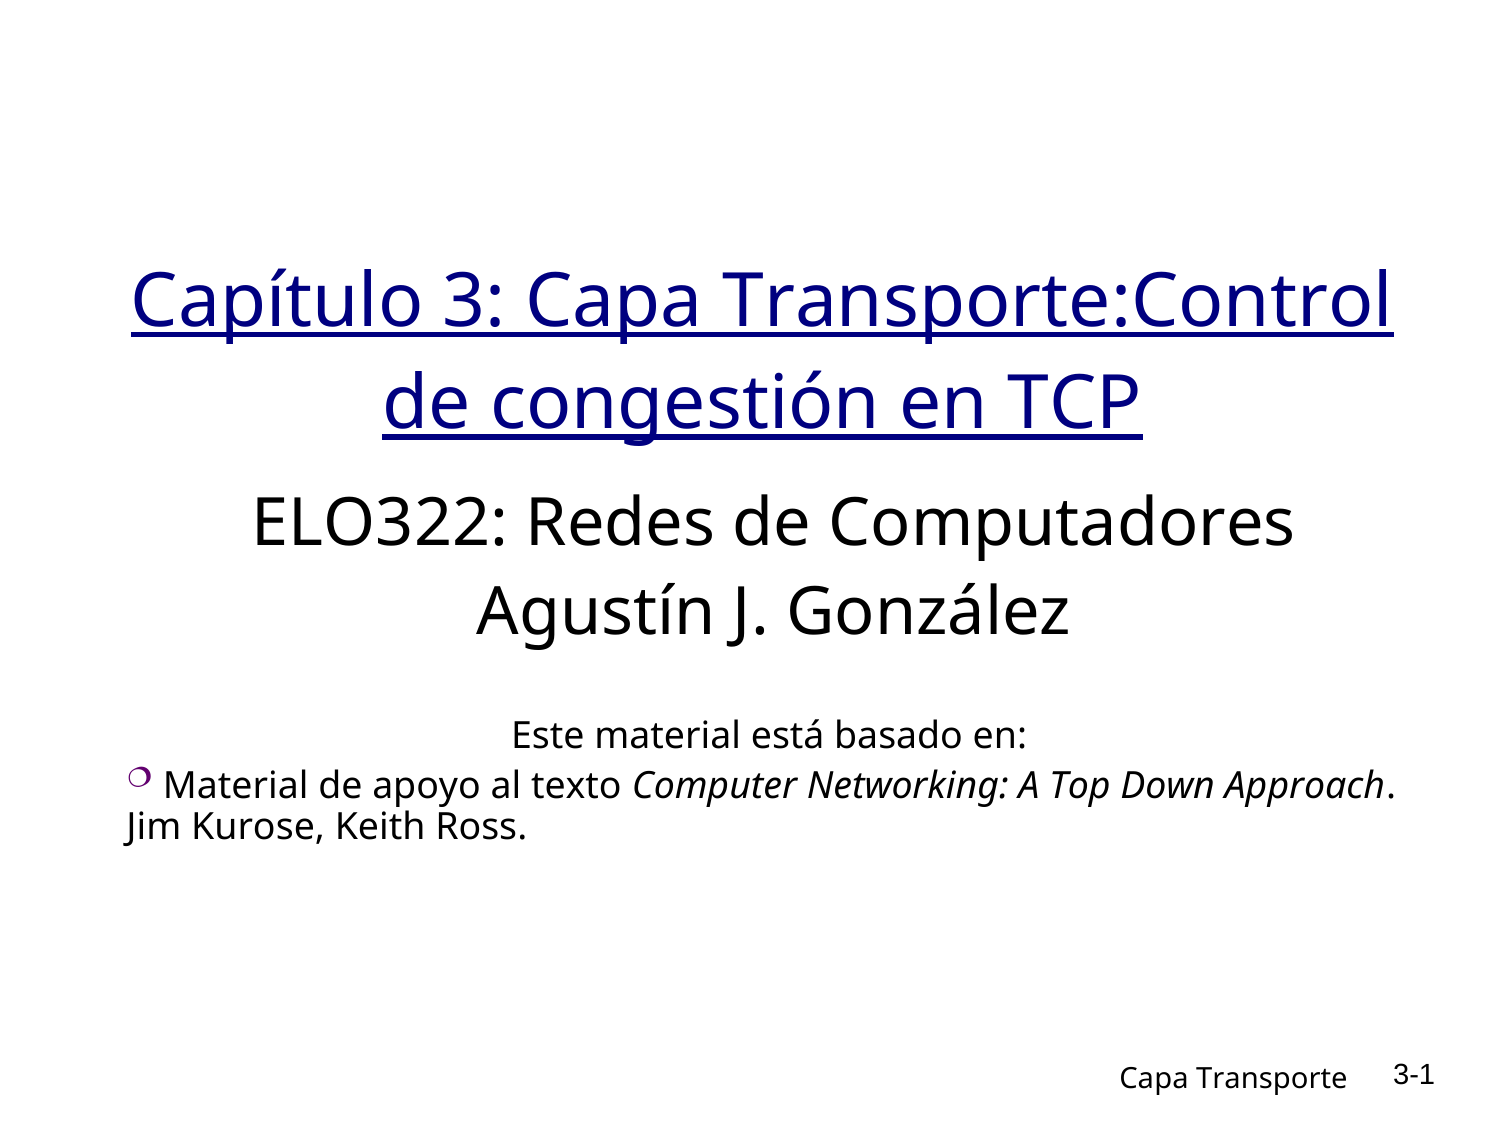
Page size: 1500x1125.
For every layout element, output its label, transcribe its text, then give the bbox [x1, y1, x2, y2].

title Capítulo 3: Capa Transporte:Control de congestión en TCP [62, 227, 1463, 469]
subtitle ELO322: Redes de Computadores Agustín J. González Este material está basado en: Material de apoyo al texto Computer Networking: A Top Down Approach. Jim Kurose, Keith Ross. [36, 479, 1437, 1038]
